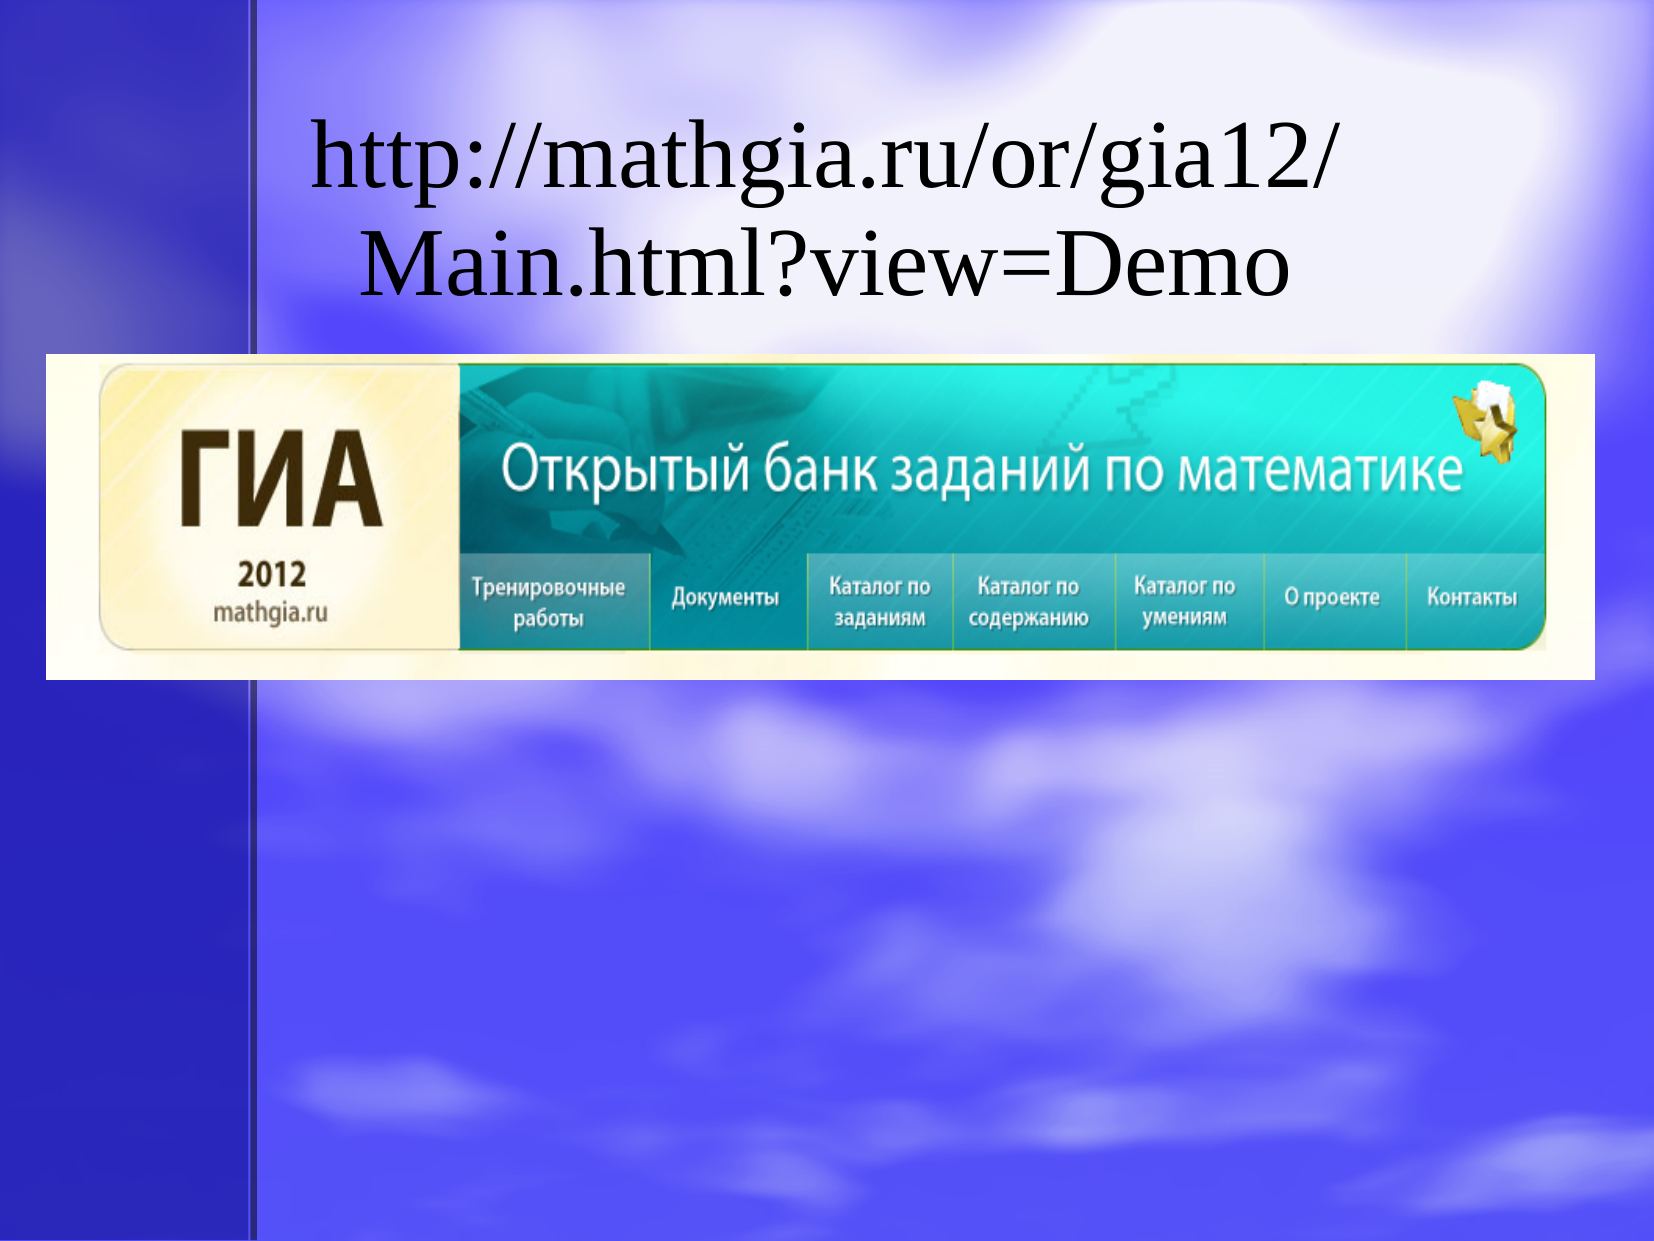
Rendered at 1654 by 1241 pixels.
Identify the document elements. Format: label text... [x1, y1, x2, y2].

title http://mathgia.ru/or/gia12/Main.html?view=Demo [119, 100, 1533, 317]
picture [46, 354, 1595, 680]
